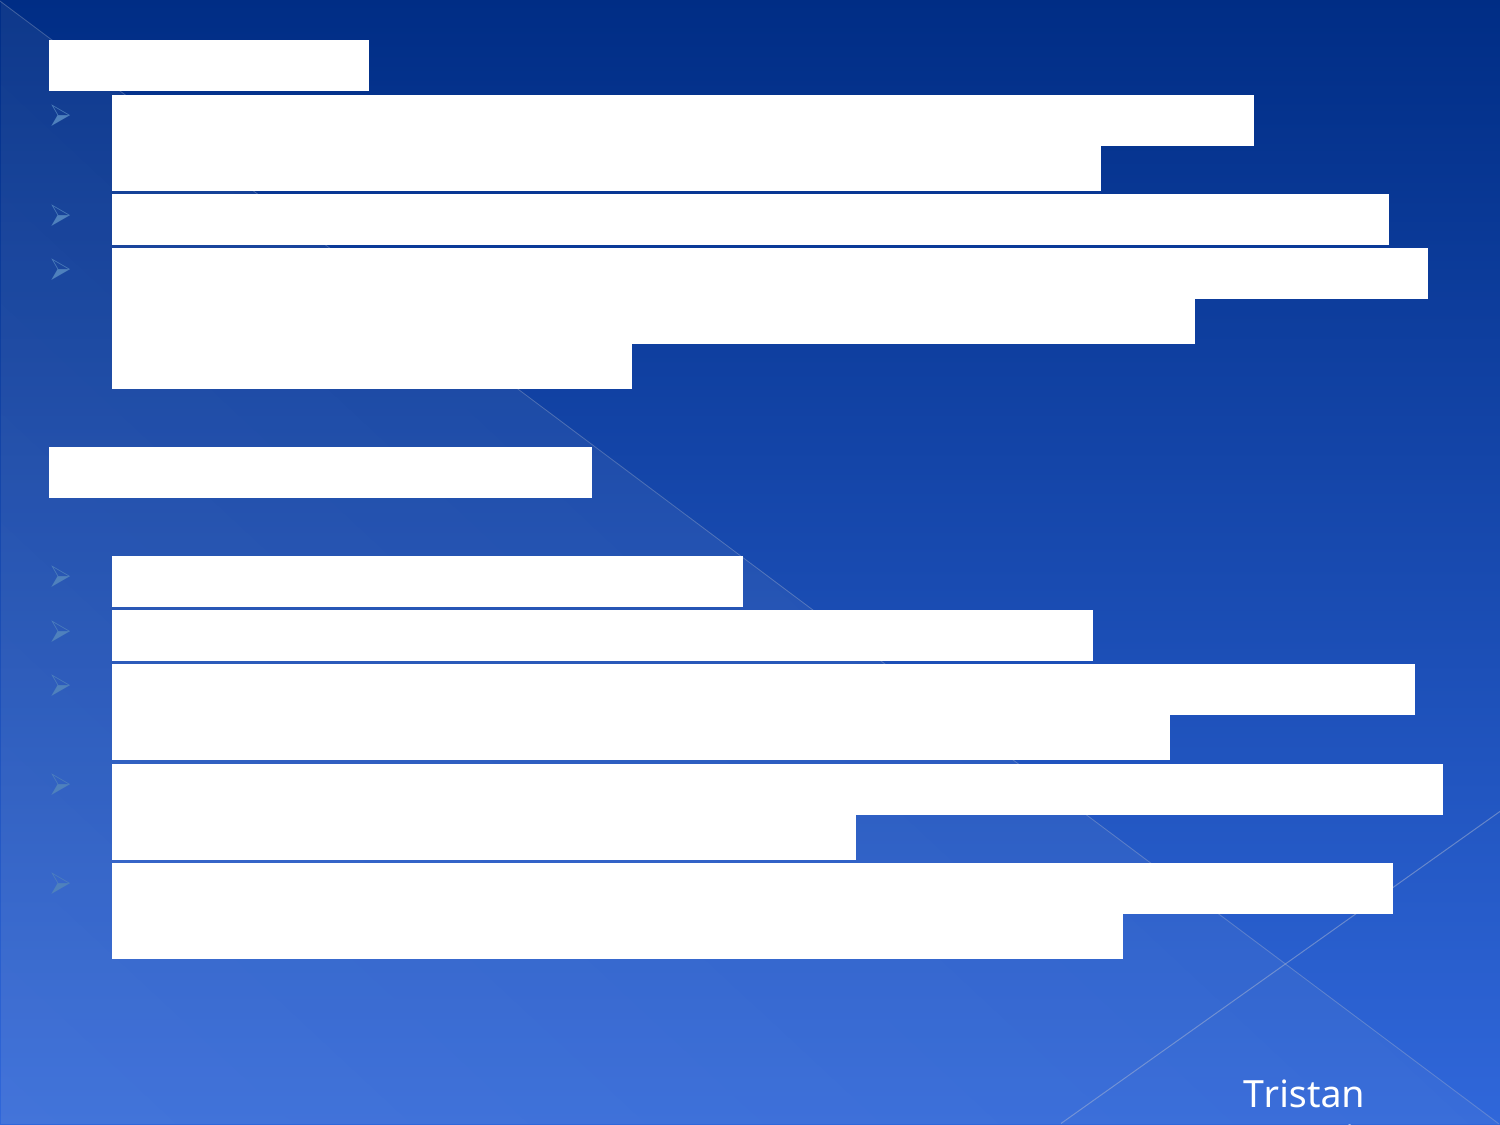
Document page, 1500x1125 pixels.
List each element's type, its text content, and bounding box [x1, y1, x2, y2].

list 1) Qui les diriges ? La direction générale relève: de l’autorité du premier ministre, de l’aménagement du territoire et du ministre de l’intérieur. Fonction exécutive: donnée au président du conseil général et régionale. Le préfet: dépositaire de l’autorité de l’Etat dans le département et mets en œuvre les politiques gouvernementales de développement et d’aménagement du territoire. 2) Comment fonctionne-t-elle ? Elles sont constituées de commune. Départements et régions agissent dans l’intérêt publics. Les élus de toutes ces entités: prennent les décisions et appliquent les lois de l’Etat ainsi que les demandes et besoins de la population. Elles prennent: les décisions par l’ensemble des compétences, qui peux être le mieux mises en œuvres à leurs échelon. Elles sont: administrés librement par des conseils élus et disposent d’une autonomie juridique et patrimoniale attribuées par la loi. [23, 35, 1465, 1125]
text_box Tristan Romain [1228, 1063, 1500, 1125]
